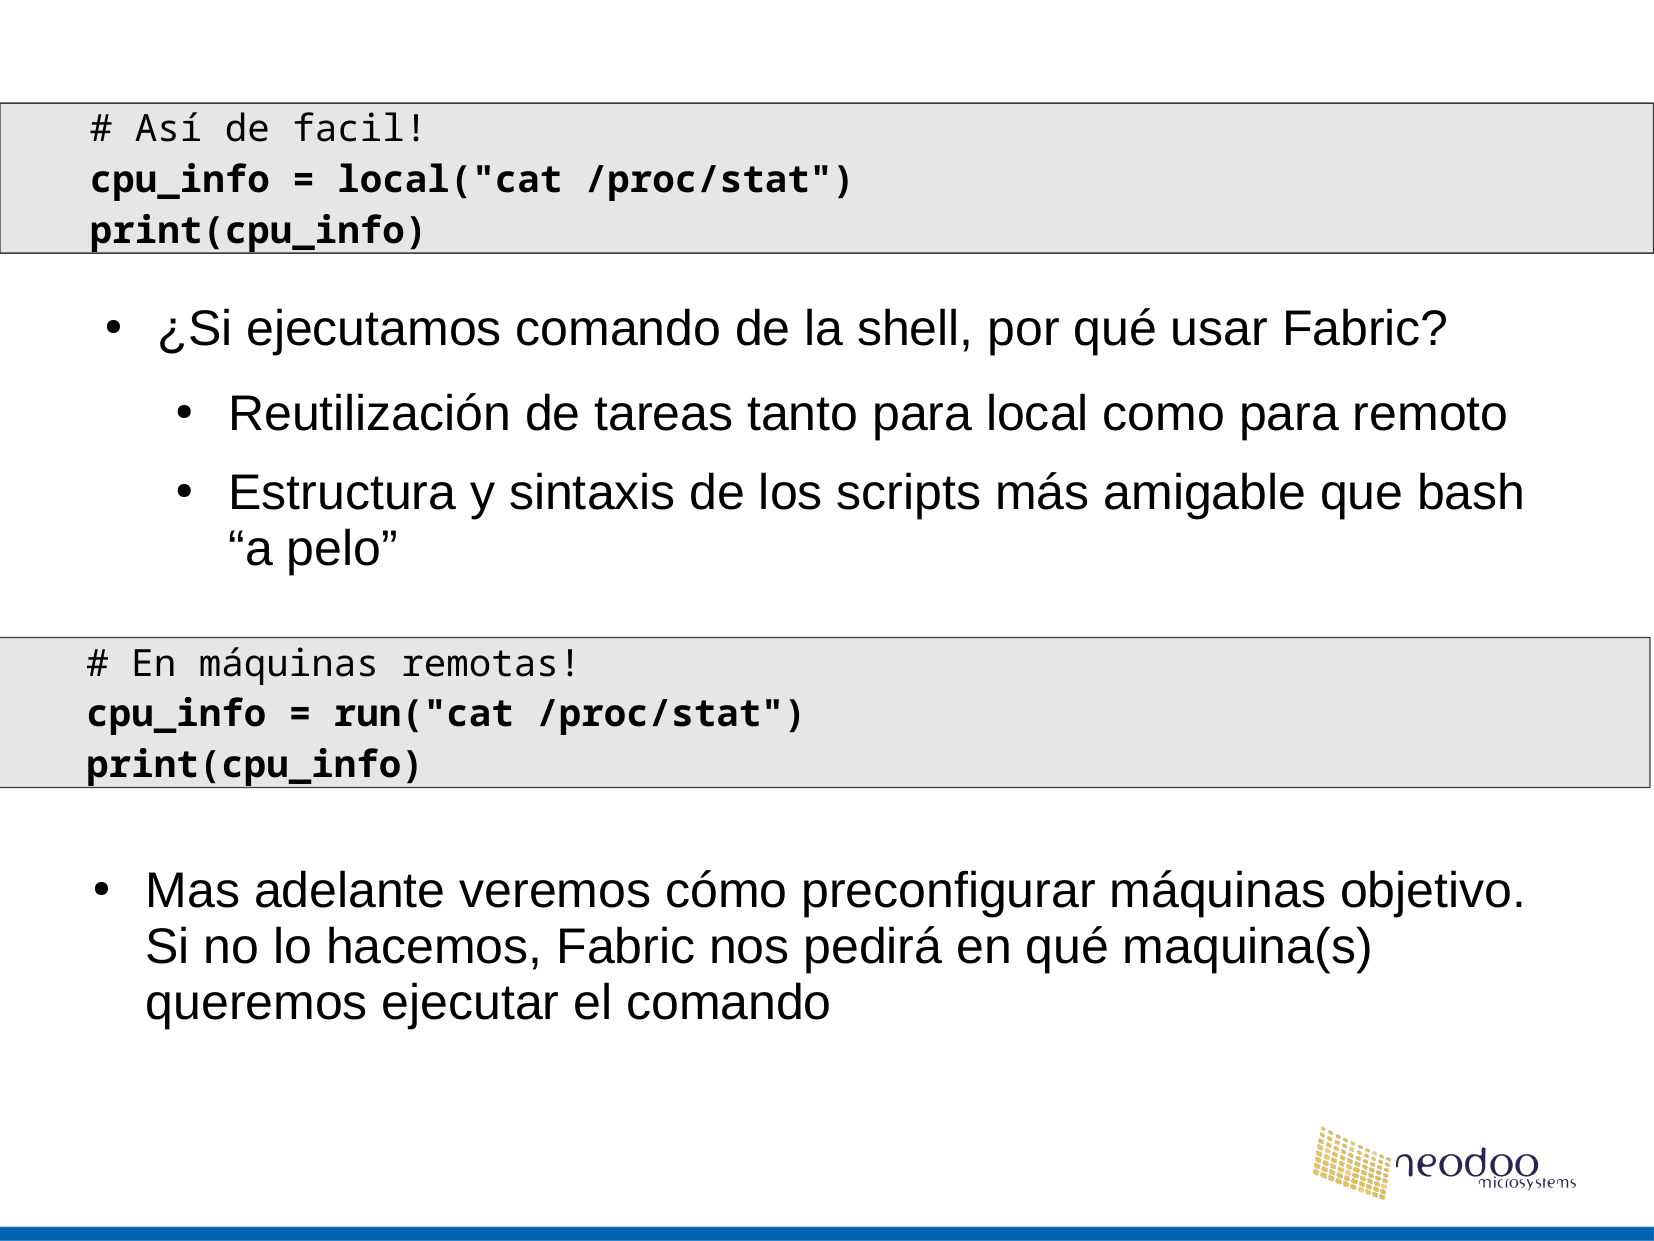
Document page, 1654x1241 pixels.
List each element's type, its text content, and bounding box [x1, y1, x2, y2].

picture [1312, 1126, 1576, 1200]
list Mas adelante veremos cómo preconfigurar máquinas objetivo. Si no lo hacemos, Fabric nos pedirá en qué maquina(s) queremos ejecutar el comando [75, 862, 1564, 1030]
list ¿Si ejecutamos comando de la shell, por qué usar Fabric? Reutilización de tareas tanto para local como para remoto Estructura y sintaxis de los scripts más amigable que bash “a pelo” [86, 300, 1576, 577]
text_box # En máquinas remotas! cpu_info = run("cat /proc/stat") print(cpu_info) [0, 637, 1651, 788]
text_box # Así de facil! cpu_info = local("cat /proc/stat") print(cpu_info) [0, 103, 1654, 254]
